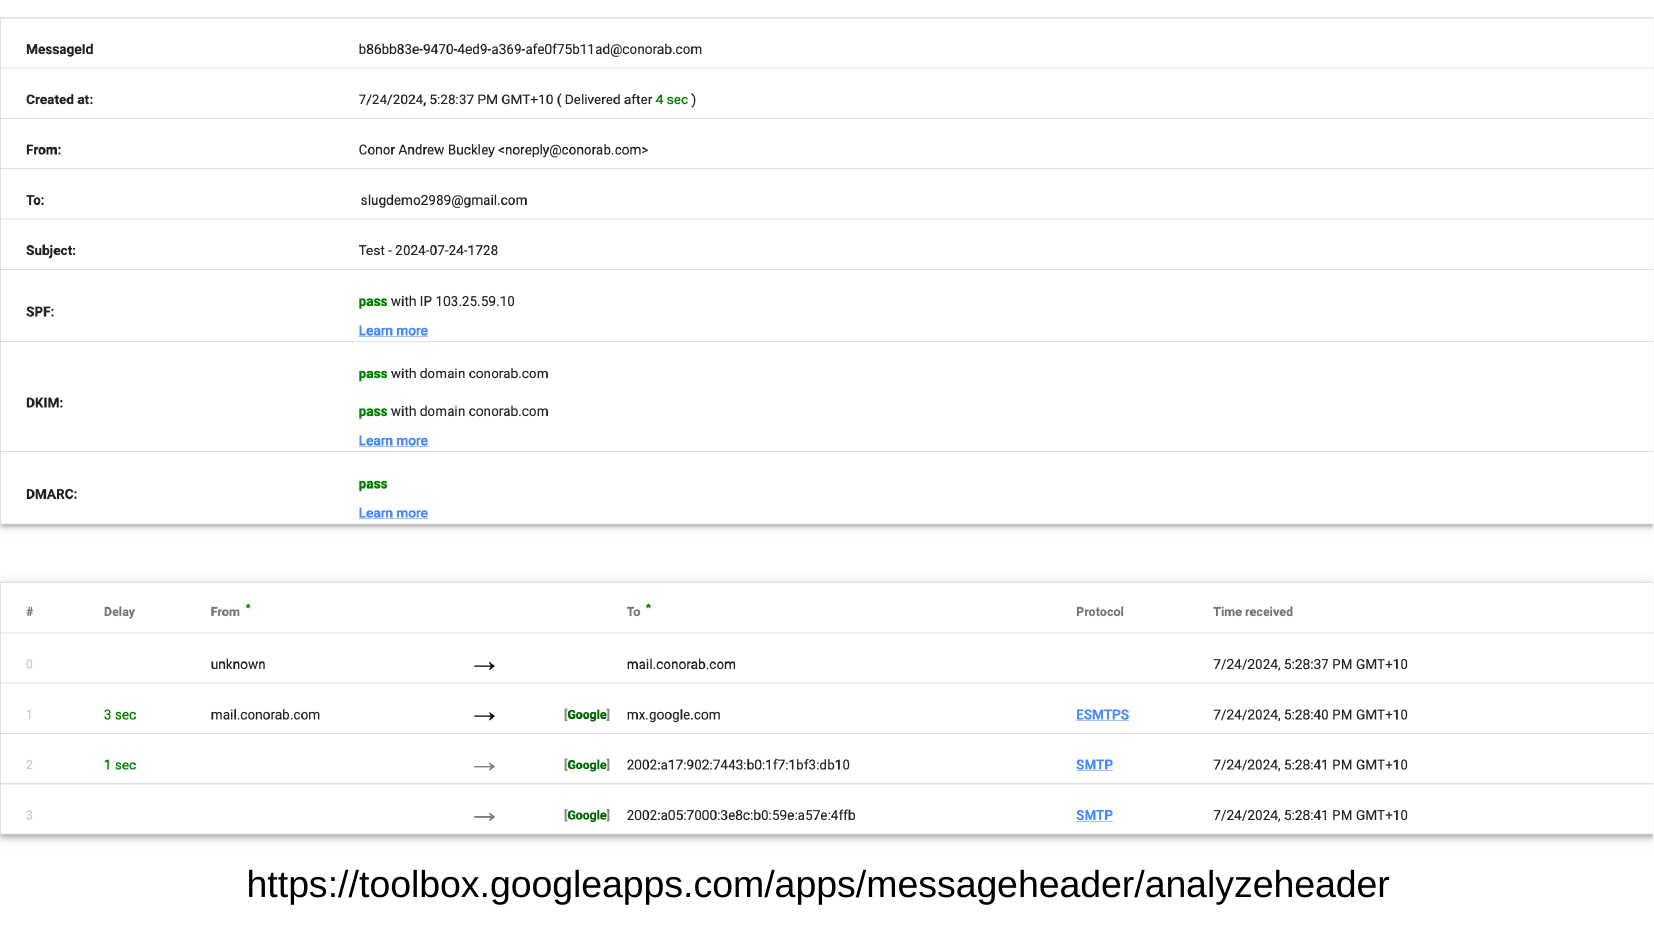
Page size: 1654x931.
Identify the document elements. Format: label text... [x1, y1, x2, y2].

picture [0, 17, 1654, 871]
text_box https://toolbox.googleapps.com/apps/messageheader/analyzeheader [221, 856, 1433, 931]
